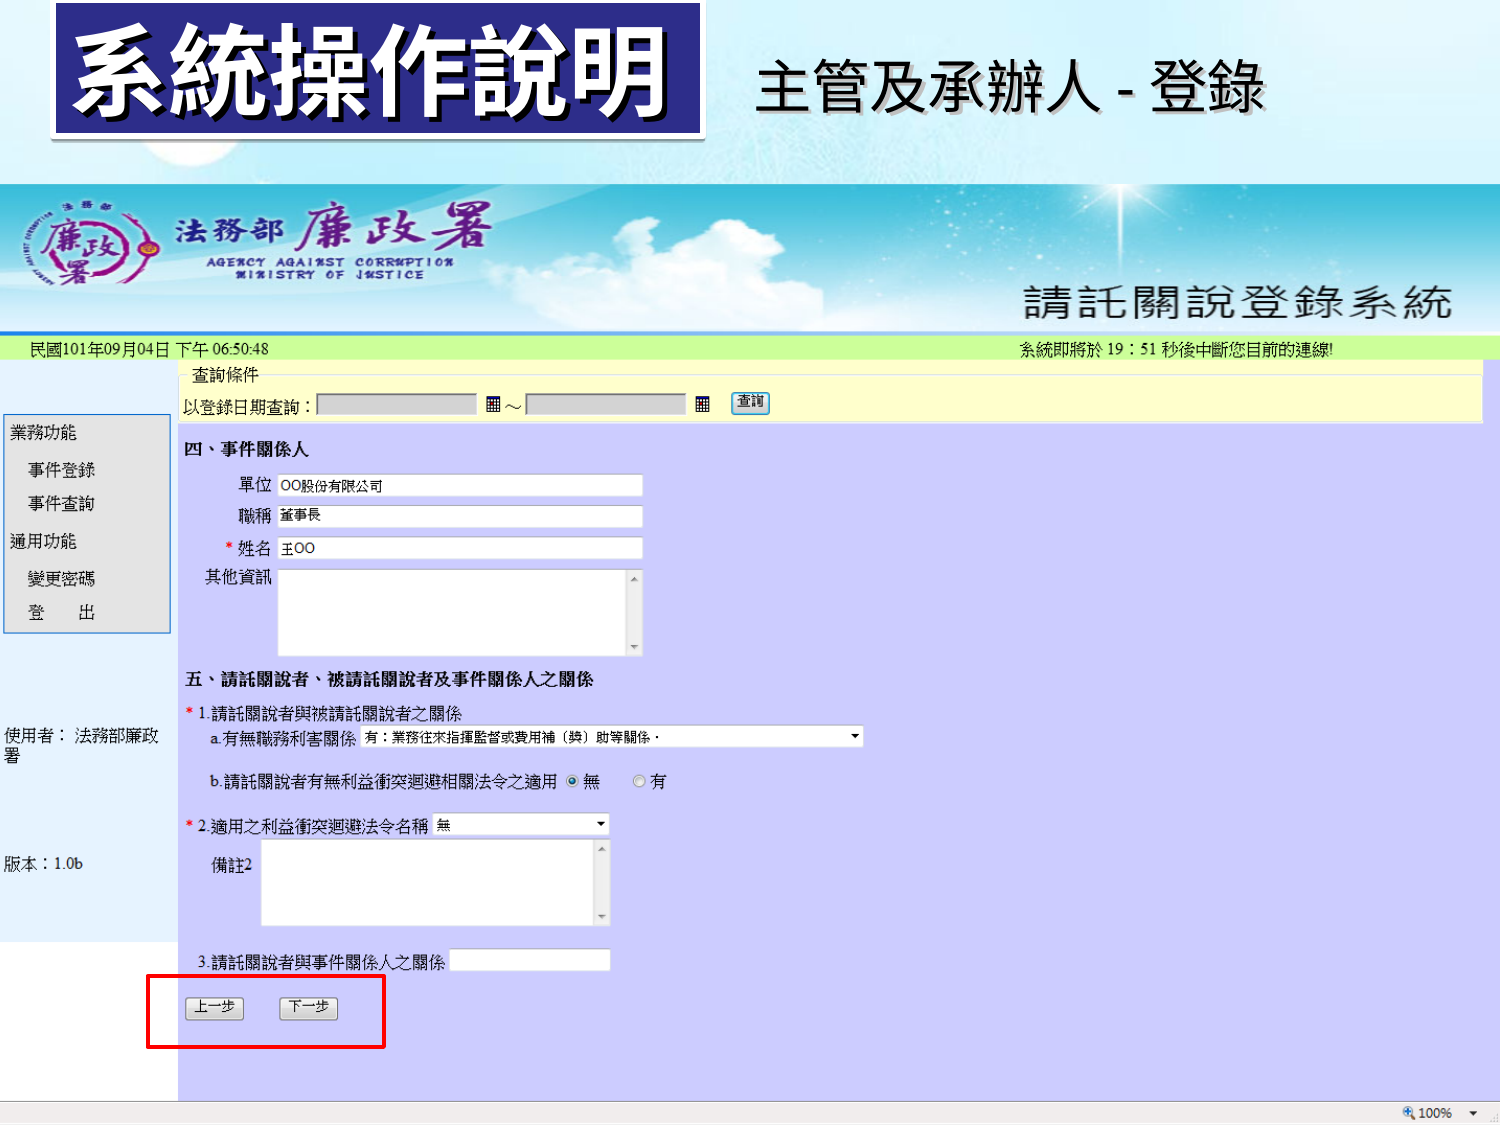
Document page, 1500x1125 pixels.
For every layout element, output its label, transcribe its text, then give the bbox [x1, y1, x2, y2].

picture [0, 0, 1500, 1125]
text_box 主管及承辦人-登錄 [738, 42, 1266, 200]
title 系統操作說明 [53, 0, 703, 137]
